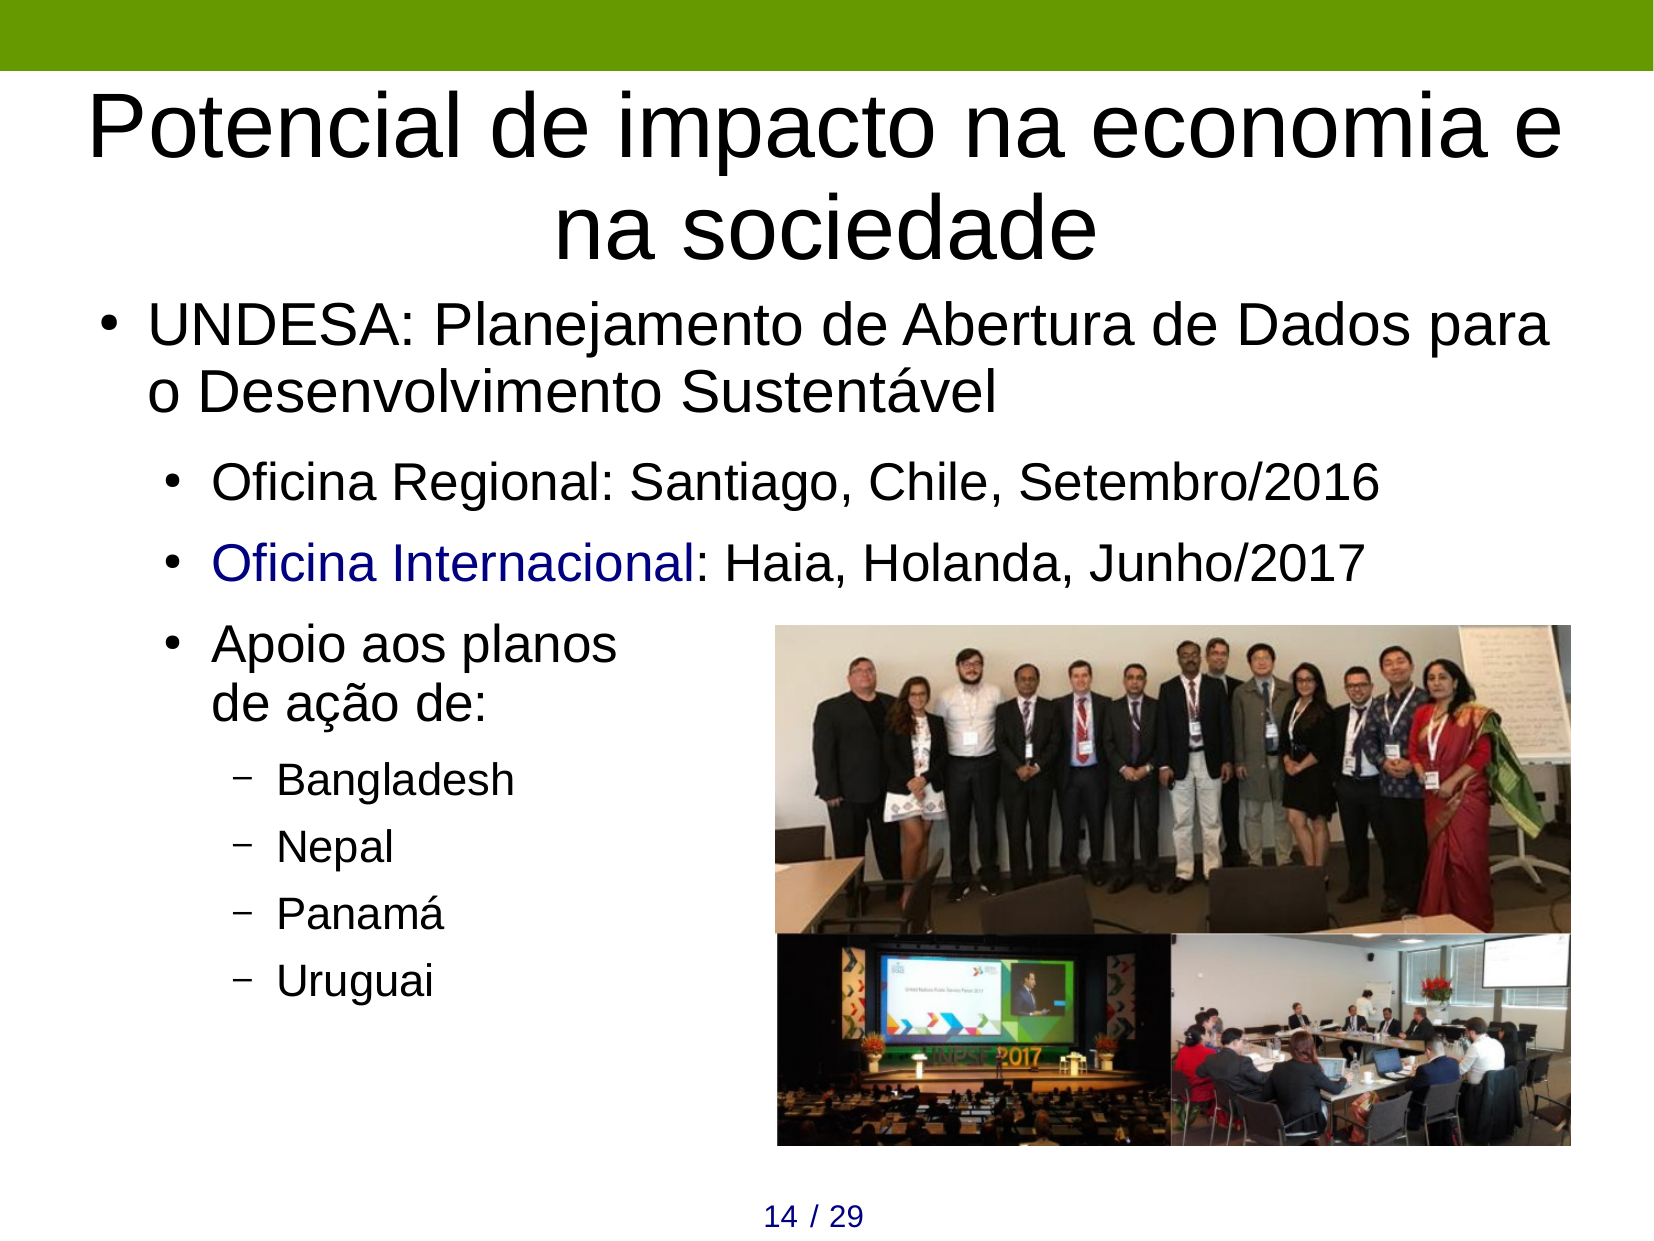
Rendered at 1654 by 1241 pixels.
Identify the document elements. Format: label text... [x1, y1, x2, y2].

text_box 29 [851, 1191, 920, 1241]
picture [775, 625, 1571, 1146]
text_box <número> [640, 1191, 779, 1241]
title Potencial de impacto na economia e na sociedade [82, 73, 1571, 281]
title / [779, 1191, 851, 1241]
list UNDESA: Planejamento de Abertura de Dados para o Desenvolvimento Sustentável Oficina Regional: Santiago, Chile, Setembro/2016 Oficina Internacional: Haia, Holanda, Junho/2017 Apoio aos planos de ação de: Bangladesh Nepal Panamá Uruguai [82, 290, 1571, 1010]
